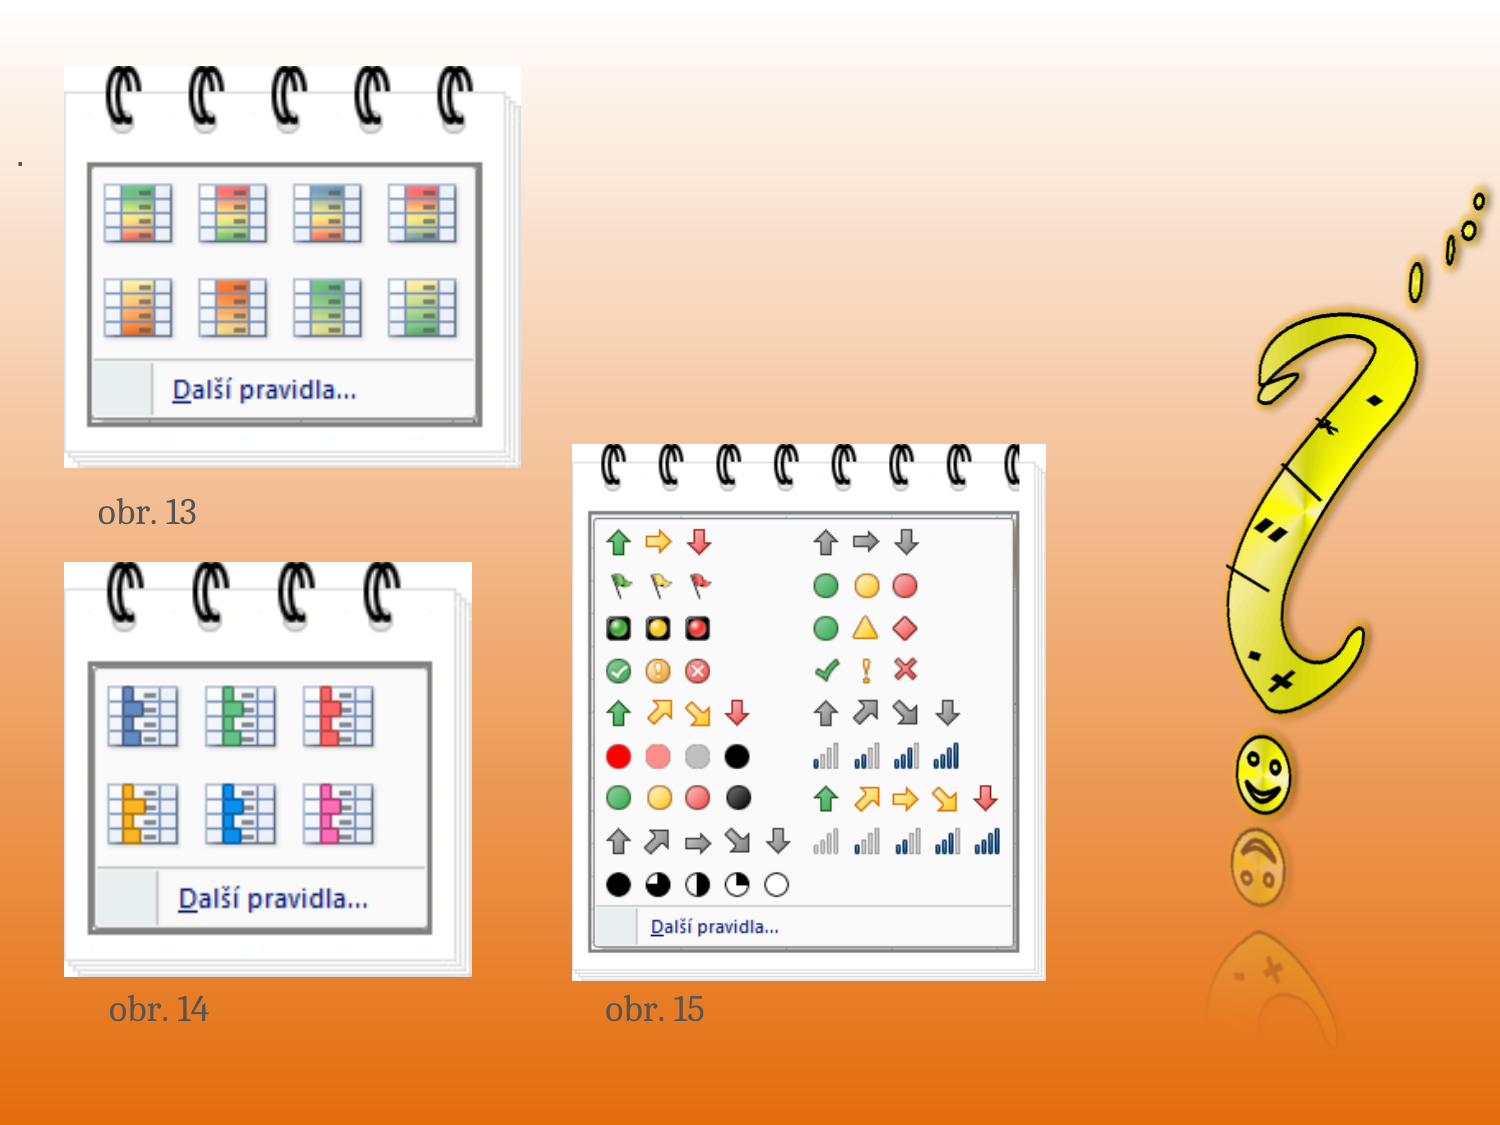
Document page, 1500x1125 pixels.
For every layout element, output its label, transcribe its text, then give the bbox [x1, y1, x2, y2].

picture [572, 444, 1046, 981]
picture [1171, 160, 1500, 1125]
text_box . [0, 76, 41, 182]
text_box obr. 15 [590, 976, 720, 1037]
text_box obr. 14 [94, 976, 225, 1037]
picture [64, 66, 521, 468]
text_box obr. 13 [83, 479, 212, 541]
picture [64, 562, 472, 977]
